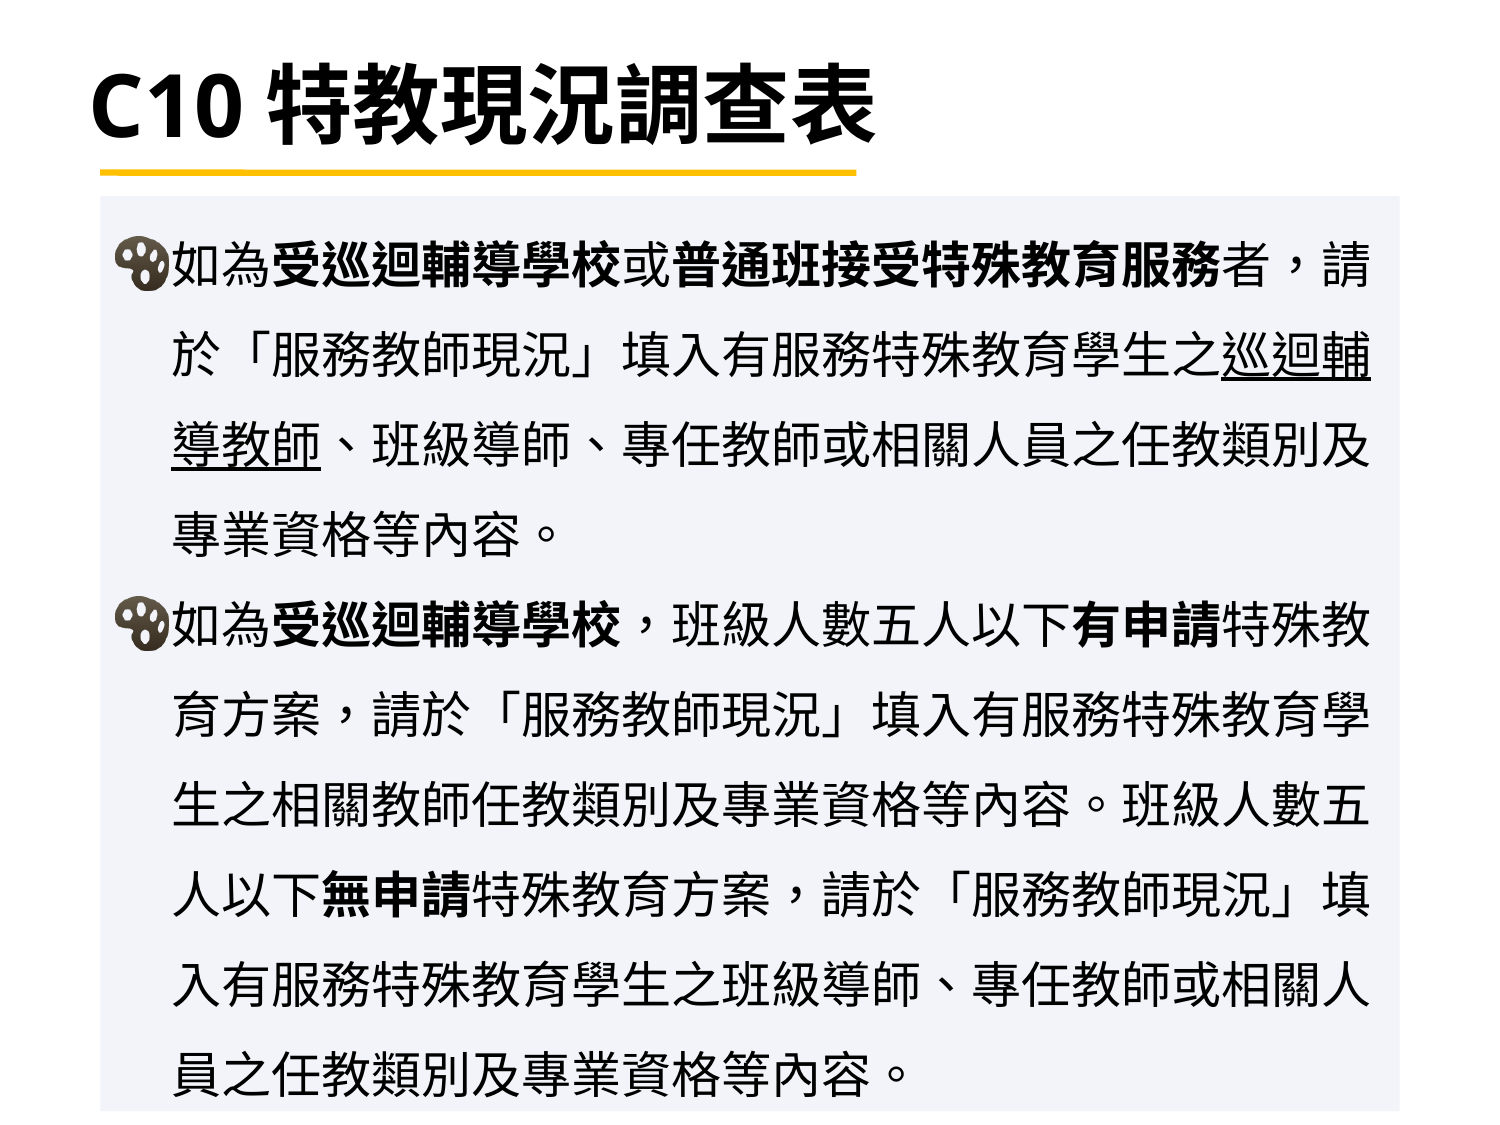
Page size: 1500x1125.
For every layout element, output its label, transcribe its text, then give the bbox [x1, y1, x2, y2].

picture [115, 596, 169, 651]
text_box 如為受巡迴輔導學校或普通班接受特殊教育服務者，請於「服務教師現況」填入有服務特殊教育學生之巡迴輔導教師、班級導師、專任教師或相關人員之任教類別及專業資格等內容。 如為受巡迴輔導學校，班級人數五人以下有申請特殊教育方案，請於「服務教師現況」填入有服務特殊教育學生之相關教師任教類別及專業資格等內容。班級人數五人以下無申請特殊教育方案，請於「服務教師現況」填入有服務特殊教育學生之班級導師、專任教師或相關人員之任教類別及專業資格等內容。 [100, 196, 1400, 1112]
text_box C10特教現況調查表 [73, 42, 893, 163]
picture [115, 236, 169, 291]
